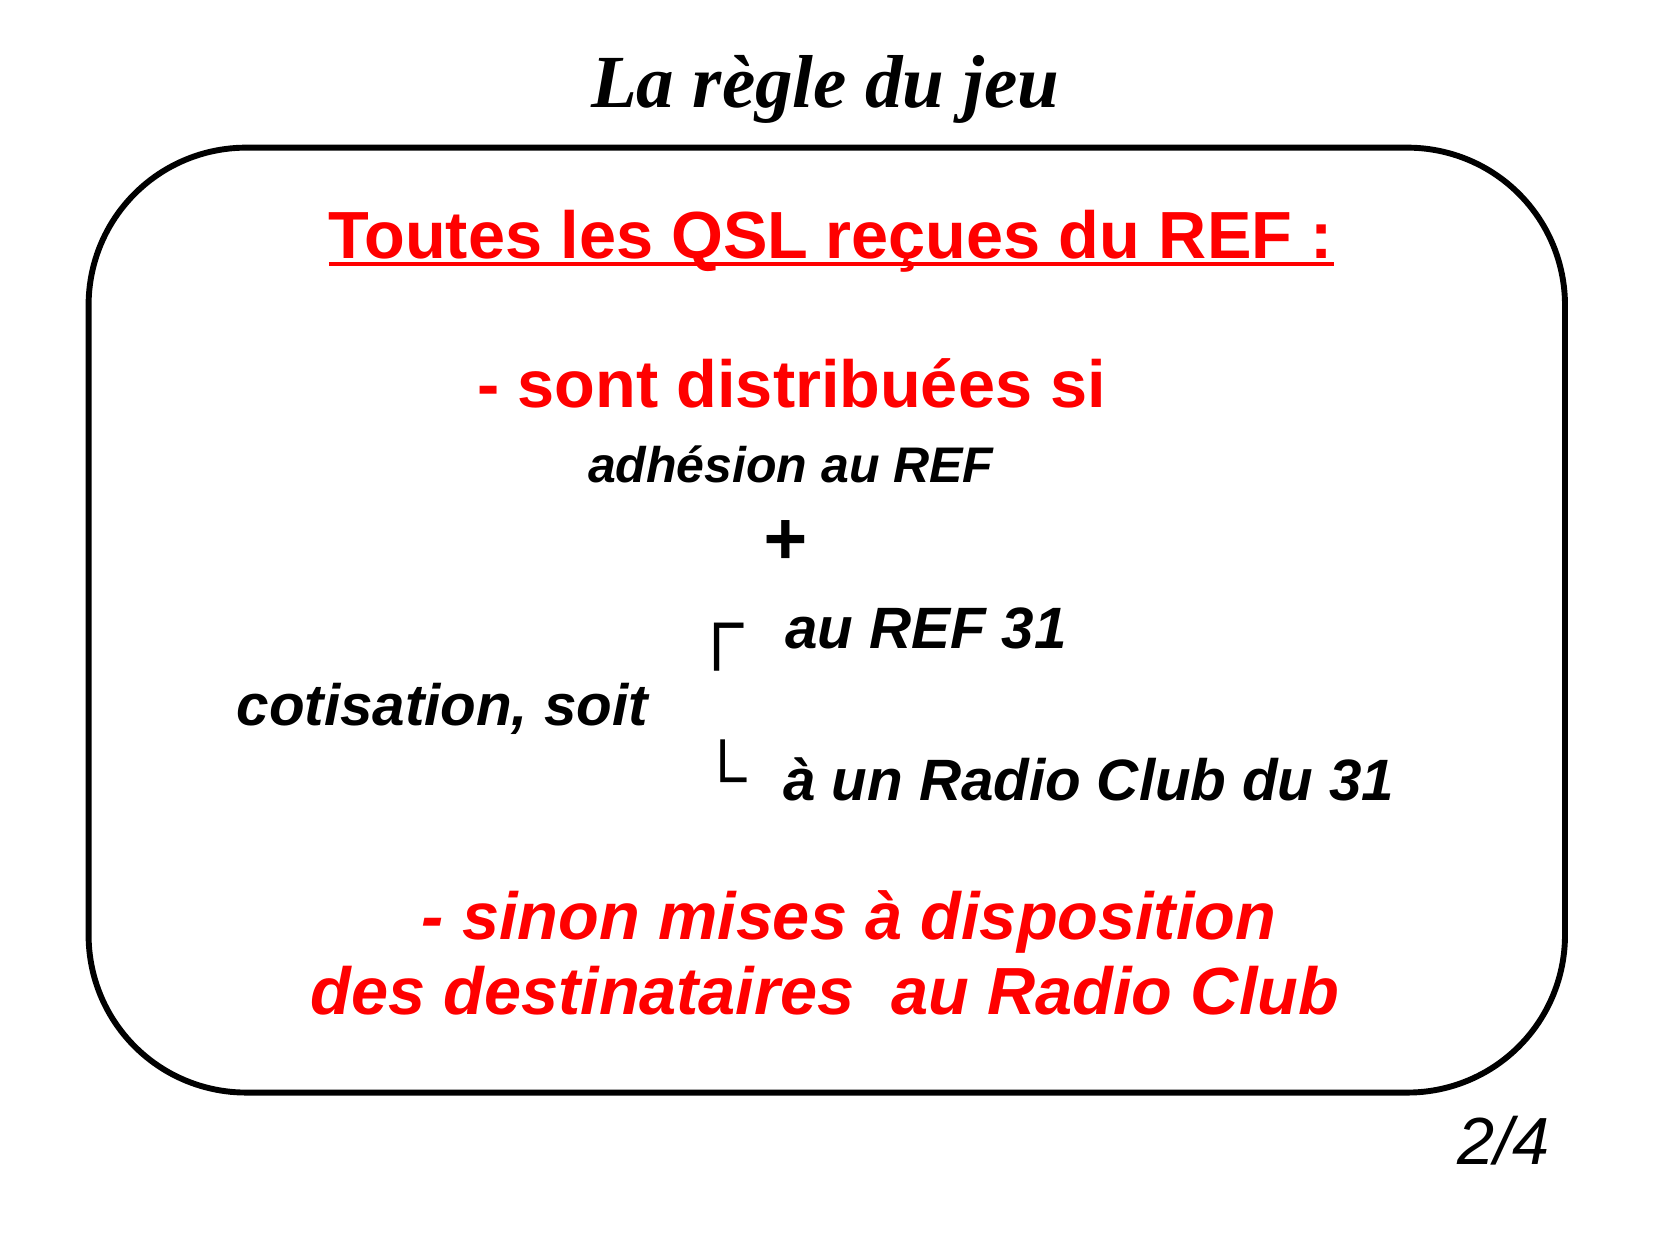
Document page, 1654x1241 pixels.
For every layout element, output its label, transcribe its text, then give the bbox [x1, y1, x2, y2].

text_box [177, 985, 1506, 1093]
subtitle La règle du jeu Toutes les QSL reçues du REF : - sont distribuées si adhésion au REF + ┌ au REF 31 cotisation, soit └ à un Radio Club du 31 - sinon mises à disposition des destinataires au Radio Club 2/4 [88, 0, 1654, 1241]
subtitle La règle du jeu Toutes les QSL reçues du REF : - sont distribuées si adhésion au REF + ┌ au REF 31 cotisation, soit └ à un Radio Club du 31 - sinon mises à disposition des destinataires au Radio Club 2/4 [92, 151, 1562, 1072]
